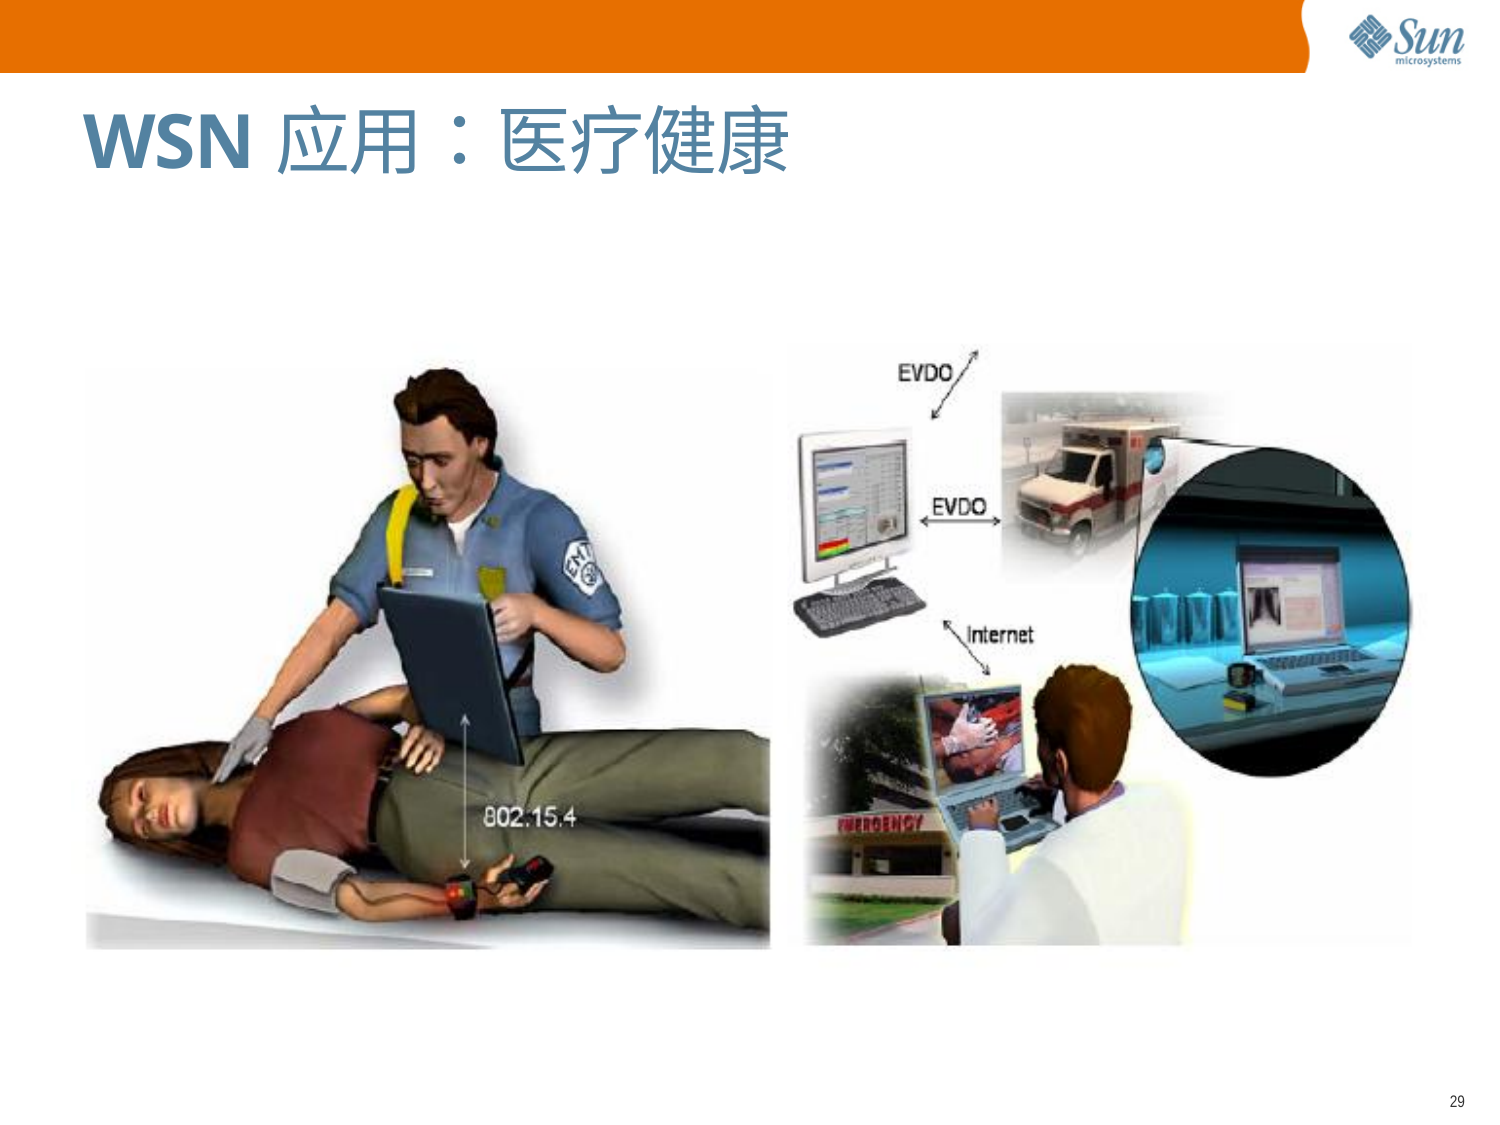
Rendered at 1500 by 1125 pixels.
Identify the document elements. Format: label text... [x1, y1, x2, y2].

title WSN应用：医疗健康 [83, 94, 1446, 199]
picture [71, 220, 1431, 1092]
picture [0, 0, 1500, 73]
